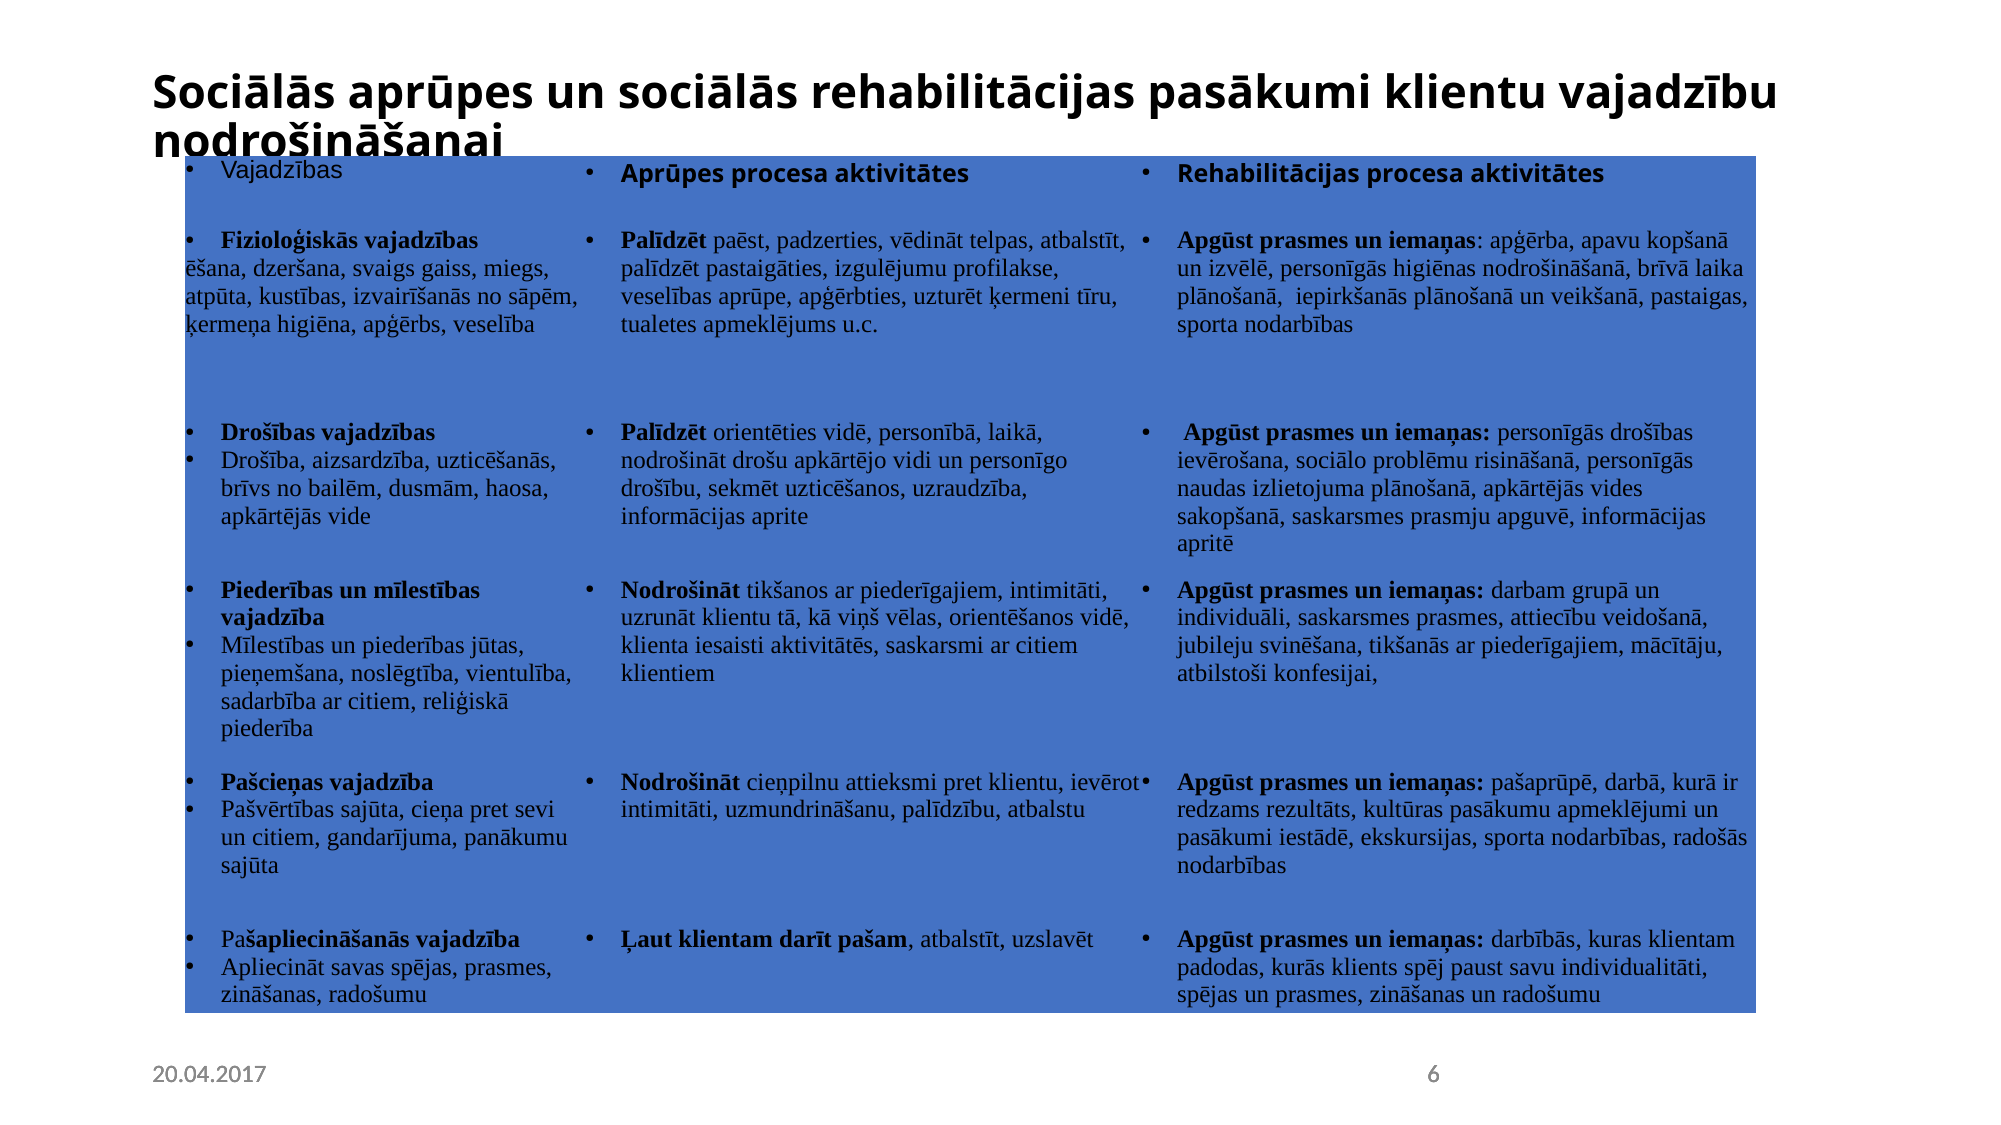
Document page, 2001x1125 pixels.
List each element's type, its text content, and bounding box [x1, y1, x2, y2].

text_box [1412, 1042, 1863, 1103]
table_cell Palīdzēt paēst, padzerties, vēdināt telpas, atbalstīt, palīdzēt pastaigāties, izgulējumu profilakse, veselības aprūpe, apģērbties, uzturēt ķermeni tīru, tualetes apmeklējums u.c. [585, 227, 1142, 419]
table_cell Apgūst prasmes un iemaņas: darbībās, kuras klientam padodas, kurās klients spēj paust savu individualitāti, spējas un prasmes, zināšanas un radošumu [1142, 925, 1756, 1013]
table_cell Ļaut klientam darīt pašam, atbalstīt, uzslavēt [585, 925, 1142, 1013]
table_header Vajadzības [185, 156, 585, 227]
table_cell Palīdzēt orientēties vidē, personībā, laikā, nodrošināt drošu apkārtējo vidi un personīgo drošību, sekmēt uzticēšanos, uzraudzība, informācijas aprite [585, 419, 1142, 576]
table_cell Pašcieņas vajadzība Pašvērtības sajūta, cieņa pret sevi un citiem, gandarījuma, panākumu sajūta [185, 768, 585, 925]
table_cell Apgūst prasmes un iemaņas: darbam grupā un individuāli, saskarsmes prasmes, attiecību veidošanā, jubileju svinēšana, tikšanās ar piederīgajiem, mācītāju, atbilstoši konfesijai, [1142, 576, 1756, 768]
table_cell Drošības vajadzības Drošība, aizsardzība, uzticēšanās, brīvs no bailēm, dusmām, haosa, apkārtējās vide [185, 419, 585, 576]
table_cell Piederības un mīlestības vajadzība Mīlestības un piederības jūtas, pieņemšana, noslēgtība, vientulība, sadarbība ar citiem, reliģiskā piederība [185, 576, 585, 768]
table_cell Apgūst prasmes un iemaņas: personīgās drošības ievērošana, sociālo problēmu risināšanā, personīgās naudas izlietojuma plānošanā, apkārtējās vides sakopšanā, saskarsmes prasmju apguvē, informācijas apritē [1142, 419, 1756, 576]
table_header Aprūpes procesa aktivitātes [585, 156, 1142, 227]
text_box 20.04.2017 [137, 1042, 588, 1103]
table_cell Nodrošināt cieņpilnu attieksmi pret klientu, ievērot intimitāti, uzmundrināšanu, palīdzību, atbalstu [585, 768, 1142, 925]
table_cell Apgūst prasmes un iemaņas: apģērba, apavu kopšanā un izvēlē, personīgās higiēnas nodrošināšanā, brīvā laika plānošanā, iepirkšanās plānošanā un veikšanā, pastaigas, sporta nodarbības [1142, 227, 1756, 419]
title Sociālās aprūpes un sociālās rehabilitācijas pasākumi klientu vajadzību nodrošināšanai [137, 59, 1863, 178]
table_cell Apgūst prasmes un iemaņas: pašaprūpē, darbā, kurā ir redzams rezultāts, kultūras pasākumu apmeklējumi un pasākumi iestādē, ekskursijas, sporta nodarbības, radošās nodarbības [1142, 768, 1756, 925]
table_header Rehabilitācijas procesa aktivitātes [1142, 156, 1756, 227]
table_cell Fizioloģiskās vajadzības ēšana, dzeršana, svaigs gaiss, miegs, atpūta, kustības, izvairīšanās no sāpēm, ķermeņa higiēna, apģērbs, veselība [185, 227, 585, 419]
table_cell Pašapliecināšanās vajadzība Apliecināt savas spējas, prasmes, zināšanas, radošumu [185, 925, 585, 1013]
table_cell Nodrošināt tikšanos ar piederīgajiem, intimitāti, uzrunāt klientu tā, kā viņš vēlas, orientēšanos vidē, klienta iesaisti aktivitātēs, saskarsmi ar citiem klientiem [585, 576, 1142, 768]
